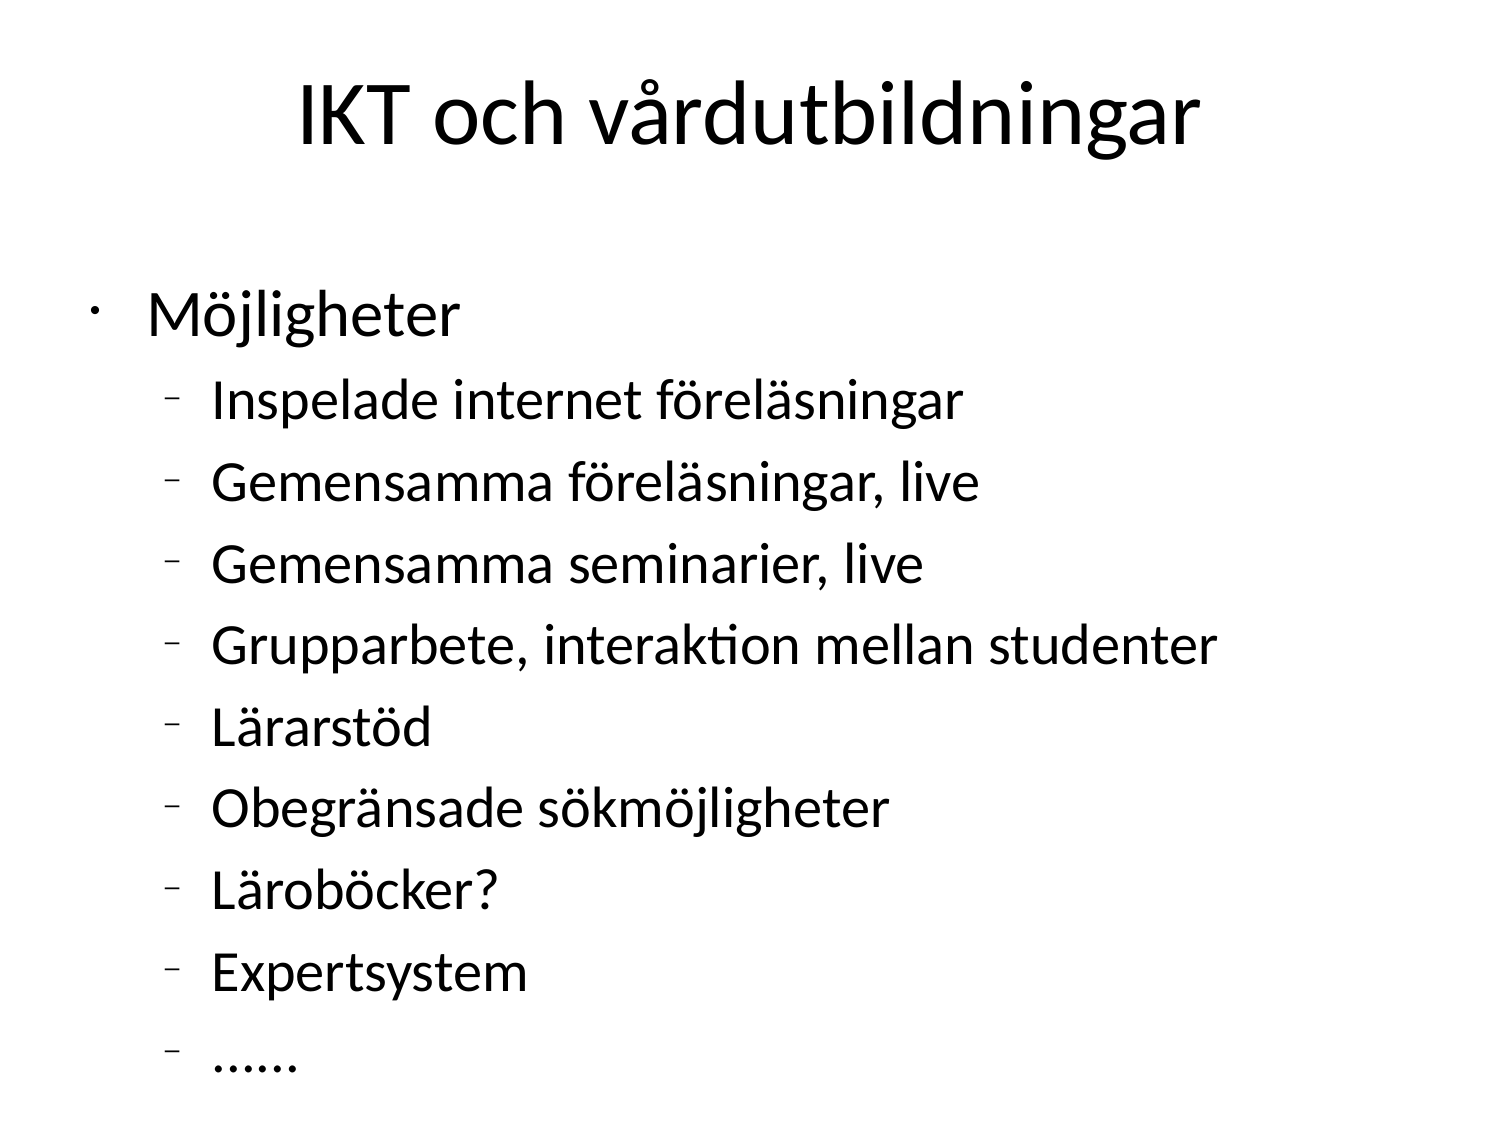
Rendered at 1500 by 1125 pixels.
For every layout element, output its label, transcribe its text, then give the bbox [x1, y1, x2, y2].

list Möjligheter Inspelade internet föreläsningar Gemensamma föreläsningar, live Gemensamma seminarier, live Grupparbete, interaktion mellan studenter Lärarstöd Obegränsade sökmöjligheter Läroböcker? Expertsystem ...... [75, 262, 1425, 1005]
title IKT och vårdutbildningar [75, 45, 1425, 233]
